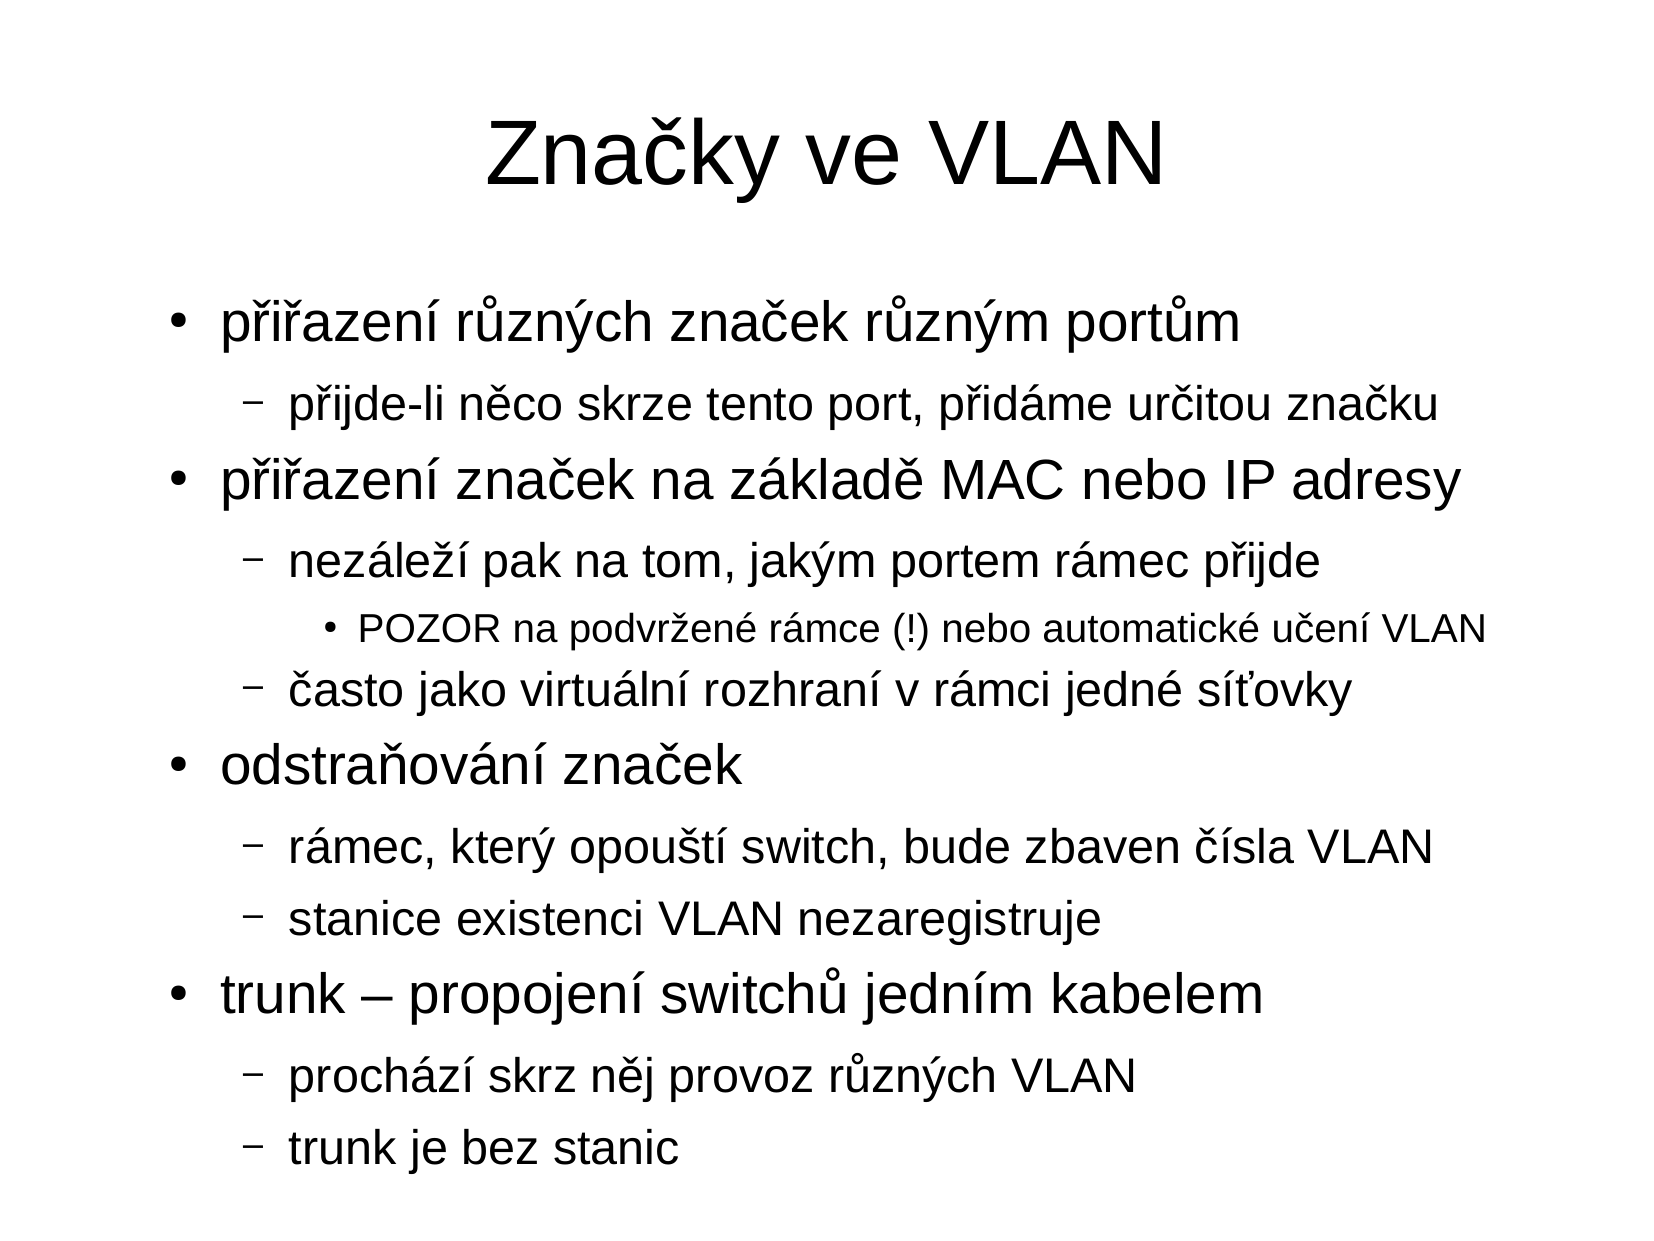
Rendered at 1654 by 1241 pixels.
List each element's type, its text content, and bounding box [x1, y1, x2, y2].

list přiřazení různých značek různým portům přijde-li něco skrze tento port, přidáme určitou značku přiřazení značek na základě MAC nebo IP adresy nezáleží pak na tom, jakým portem rámec přijde POZOR na podvržené rámce (!) nebo automatické učení VLAN často jako virtuální rozhraní v rámci jedné síťovky odstraňování značek rámec, který opouští switch, bude zbaven čísla VLAN stanice existenci VLAN nezaregistruje trunk – propojení switchů jedním kabelem prochází skrz něj provoz různých VLAN trunk je bez stanic [82, 290, 1571, 1182]
title Značky ve VLAN [82, 49, 1571, 257]
